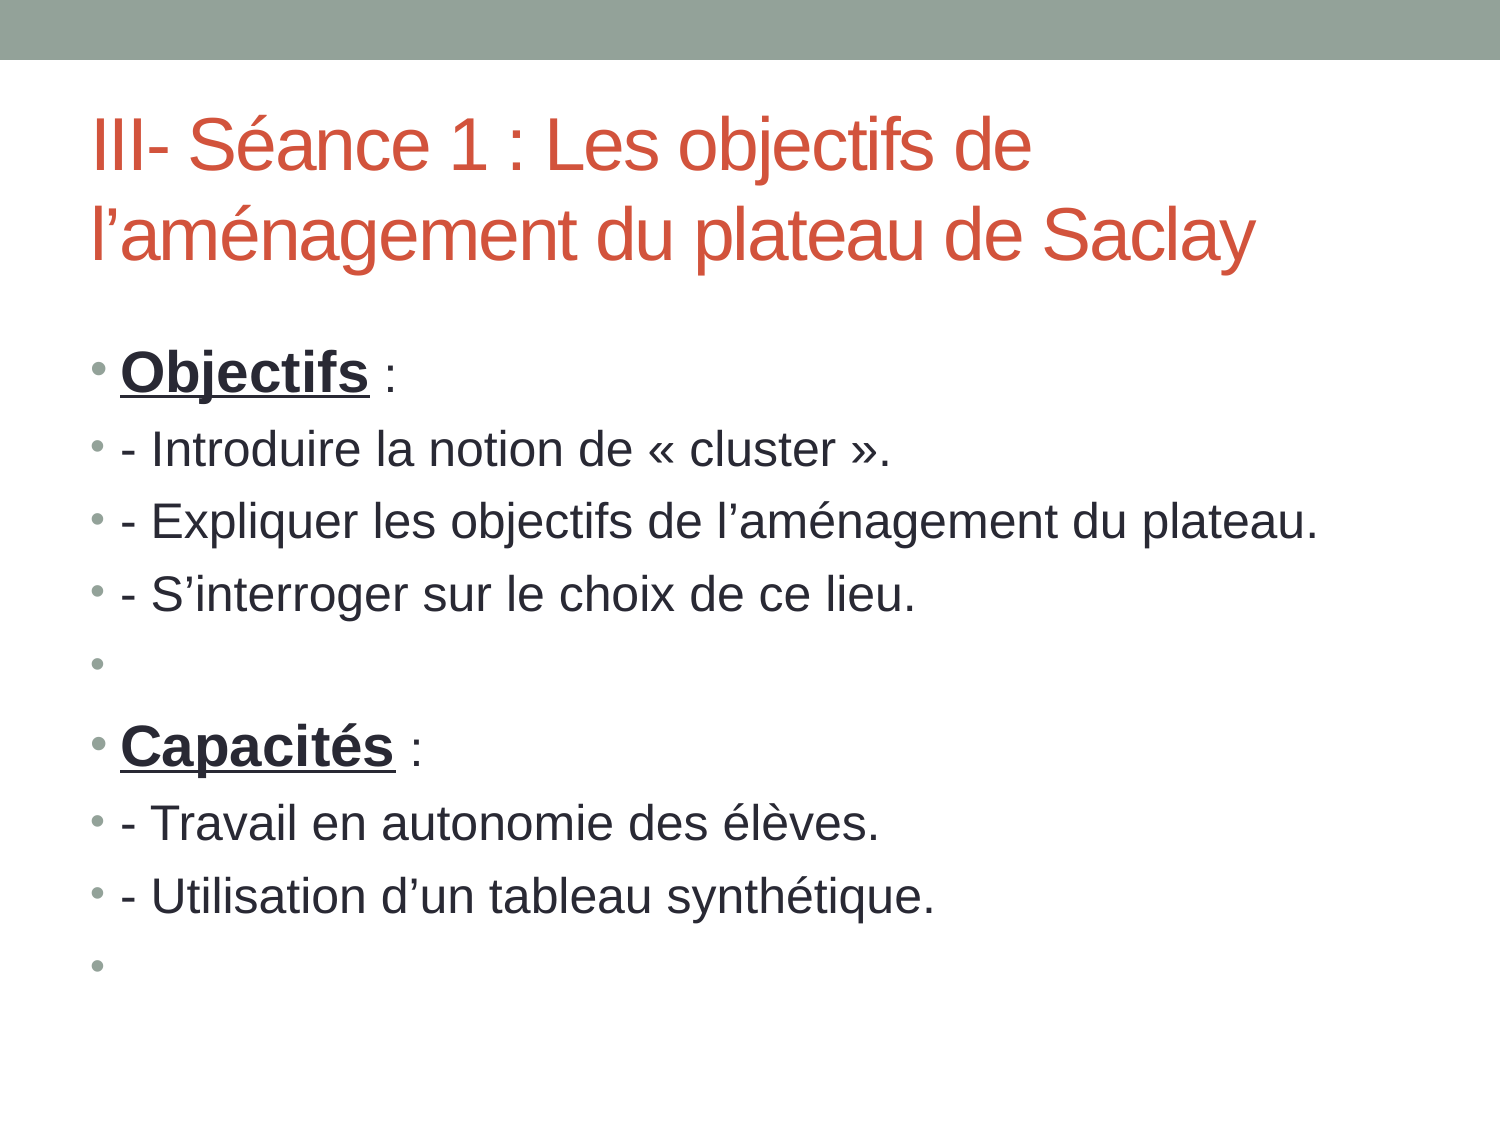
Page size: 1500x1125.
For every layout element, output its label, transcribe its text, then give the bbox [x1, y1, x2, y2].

title III- Séance 1 : Les objectifs de l’aménagement du plateau de Saclay [75, 87, 1426, 251]
list Objectifs : - Introduire la notion de « cluster ». - Expliquer les objectifs de l’aménagement du plateau. - S’interroger sur le choix de ce lieu. Capacités : - Travail en autonomie des élèves. - Utilisation d’un tableau synthétique. [75, 326, 1426, 1063]
